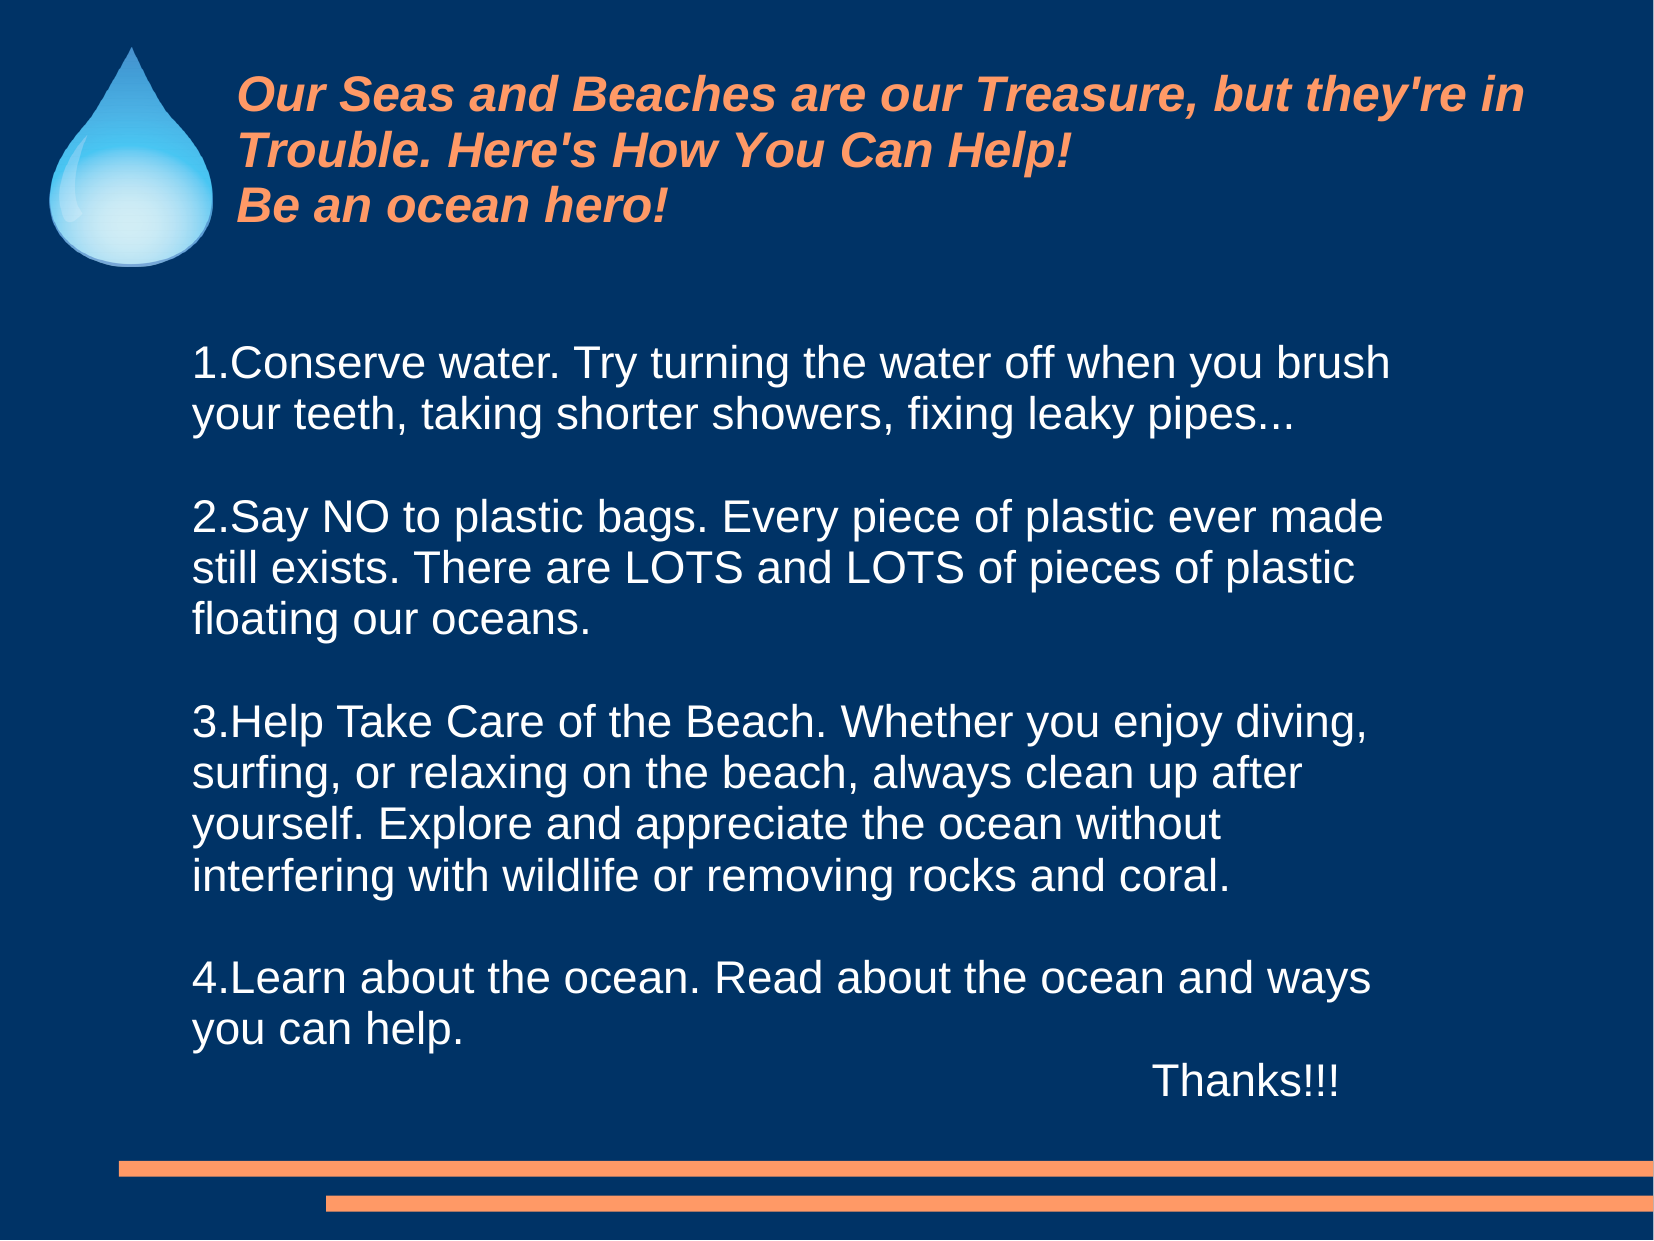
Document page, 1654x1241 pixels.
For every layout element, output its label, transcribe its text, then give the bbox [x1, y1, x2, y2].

picture [49, 47, 213, 267]
text_box 1.Conserve water. Try turning the water off when you brush your teeth, taking shorter showers, fixing leaky pipes... 2.Say NO to plastic bags. Every piece of plastic ever made still exists. There are LOTS and LOTS of pieces of plastic floating our oceans. 3.Help Take Care of the Beach. Whether you enjoy diving, surfing, or relaxing on the beach, always clean up after yourself. Explore and appreciate the ocean without interfering with wildlife or removing rocks and coral. 4.Learn about the ocean. Read about the ocean and ways you can help. Thanks!!! [177, 329, 1453, 1110]
title Our Seas and Beaches are our Treasure, but they're in Trouble. Here's How You Can Help! Be an ocean hero! [236, 46, 1534, 254]
